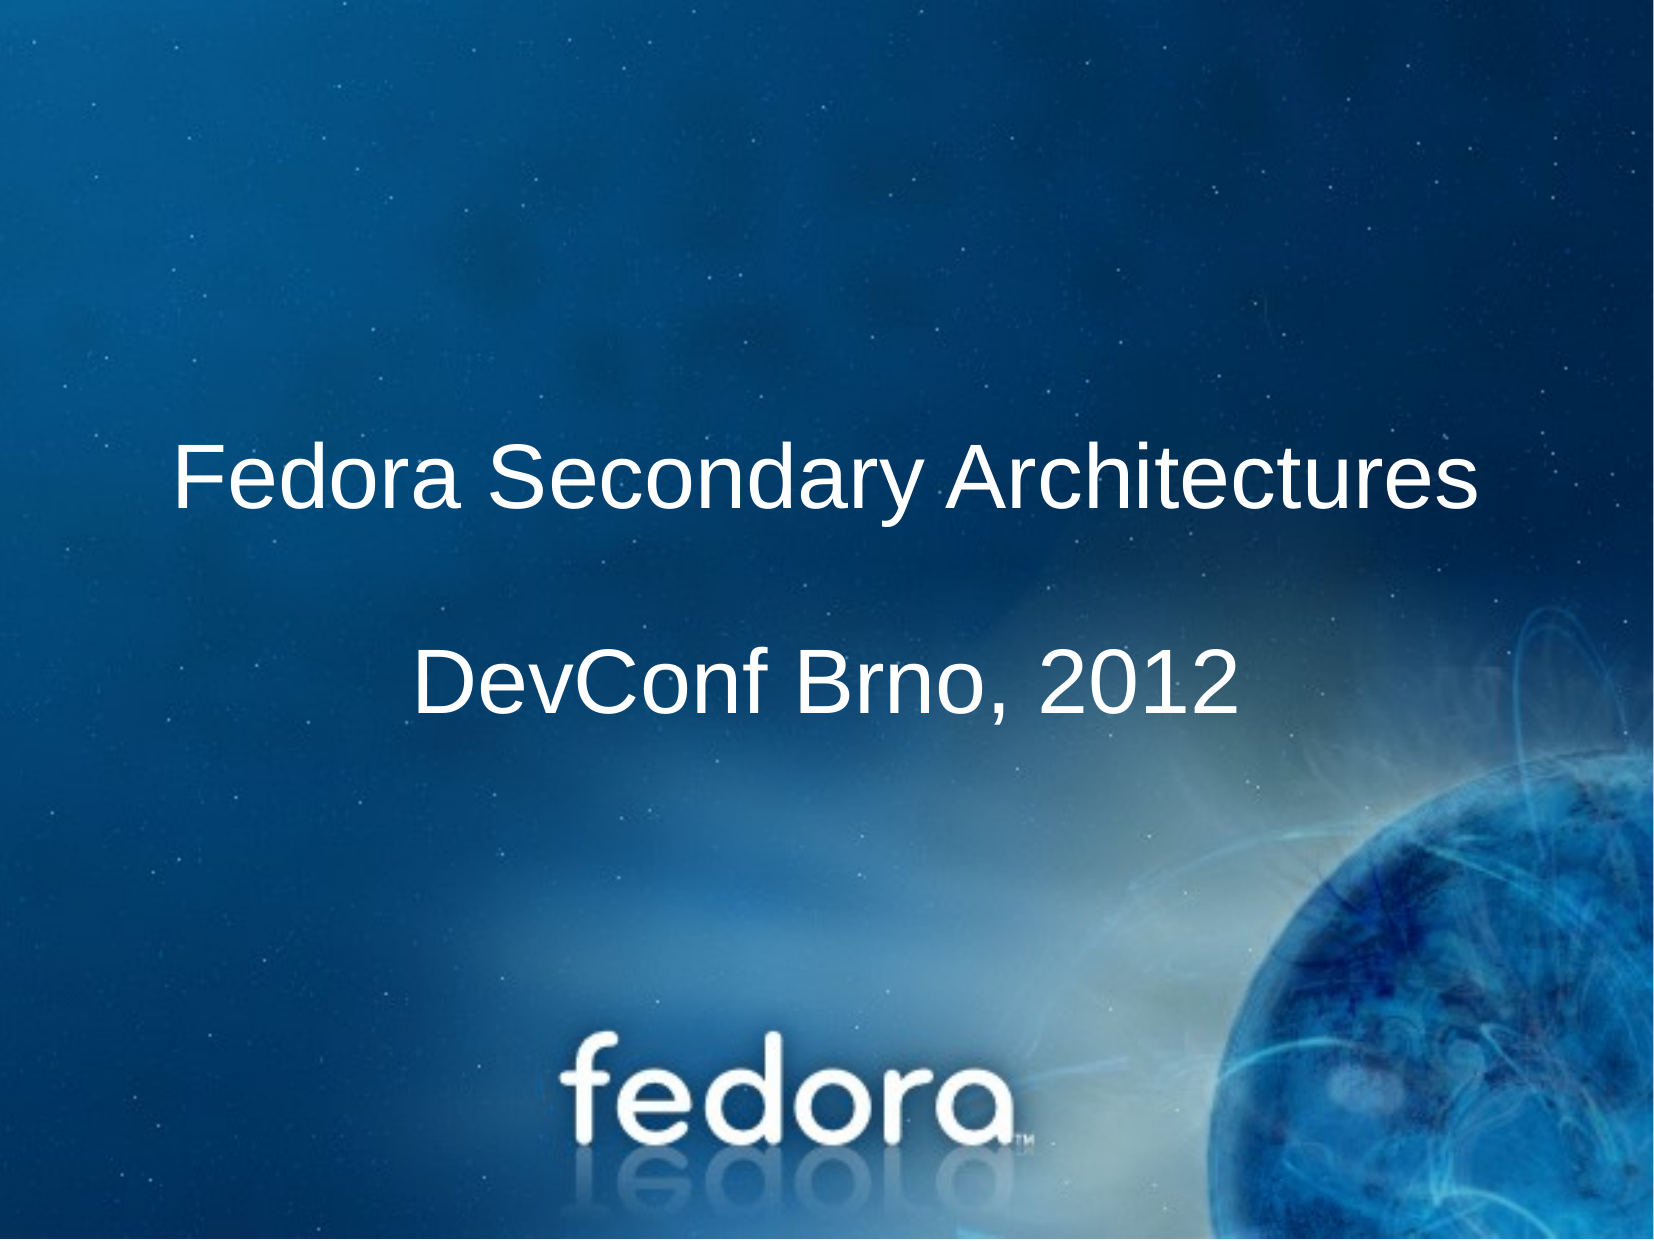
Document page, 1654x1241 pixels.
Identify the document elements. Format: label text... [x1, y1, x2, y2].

picture [0, 0, 1654, 1239]
title Fedora Secondary Architectures DevConf Brno, 2012 [82, 49, 1571, 1109]
